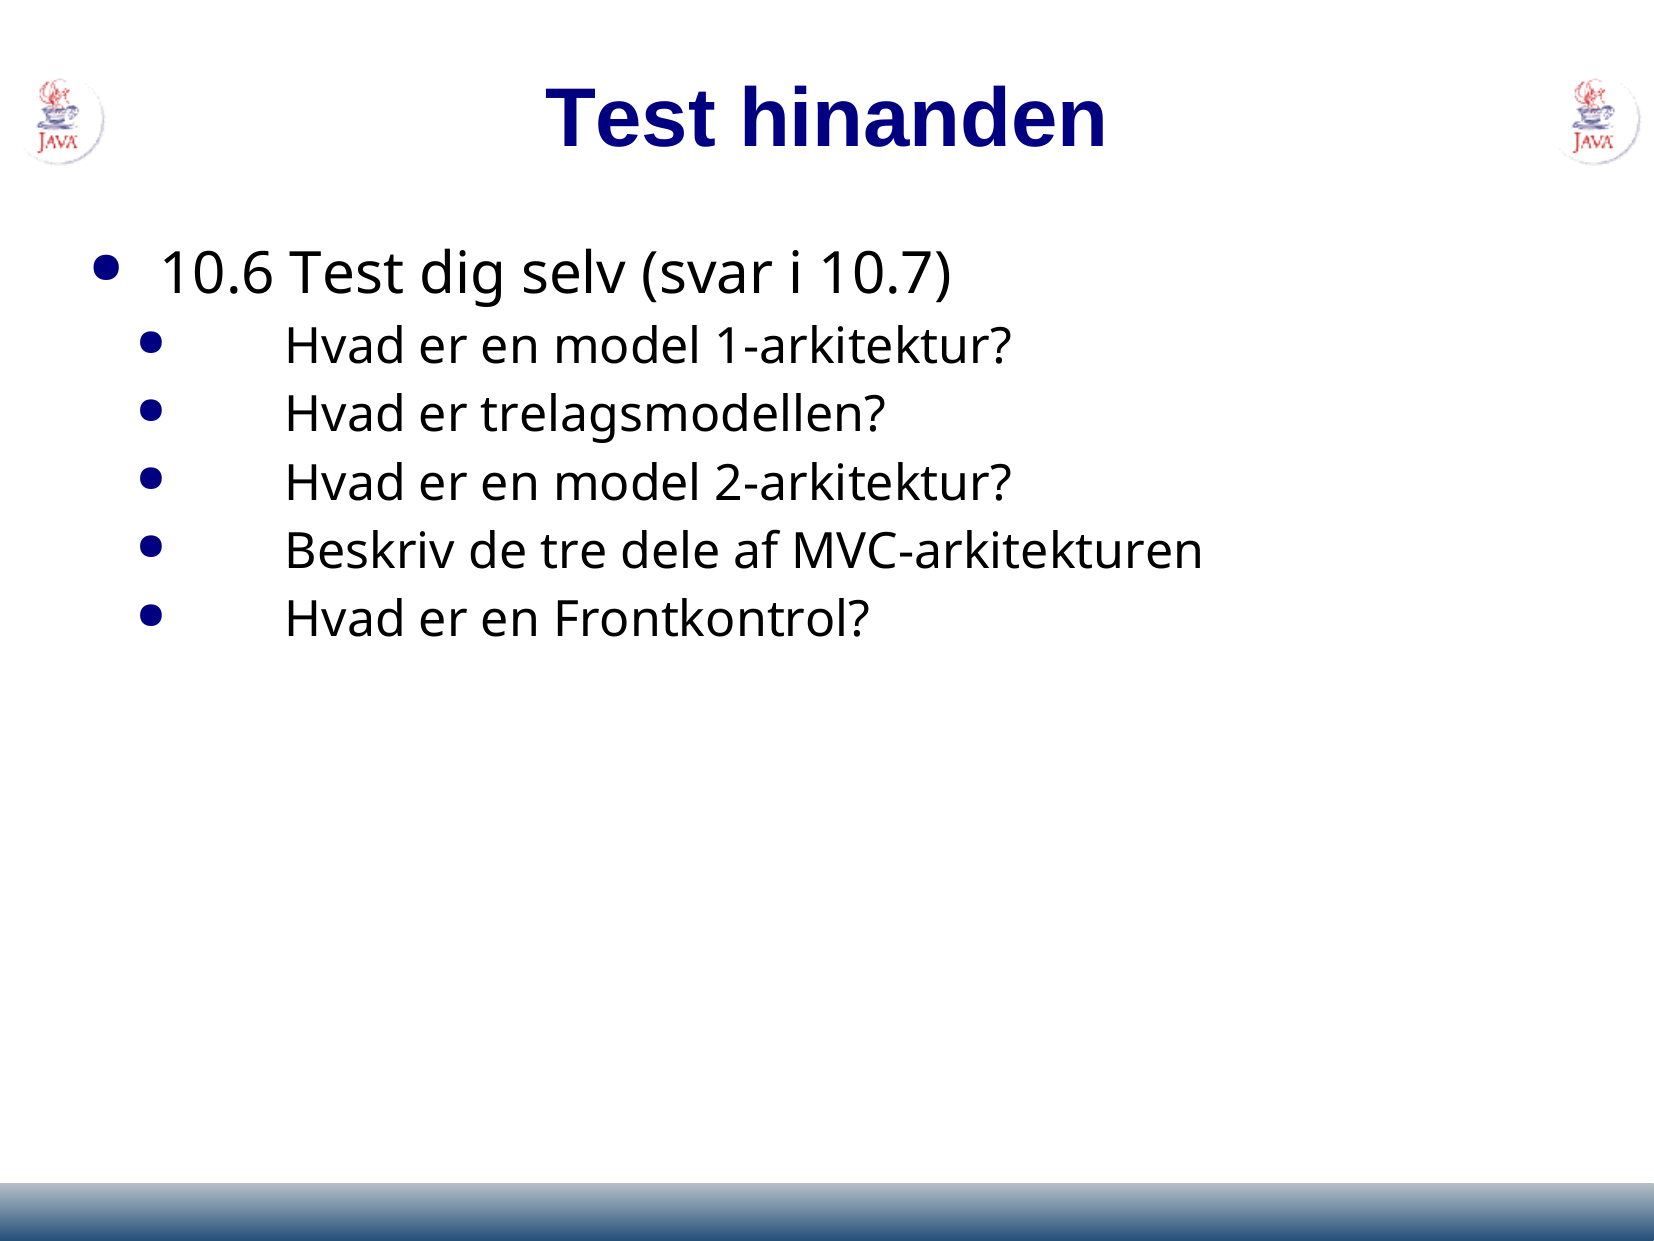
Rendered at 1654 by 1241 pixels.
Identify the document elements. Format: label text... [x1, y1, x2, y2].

picture [1549, 71, 1645, 169]
title Test hinanden [105, 14, 1549, 222]
picture [10, 71, 105, 169]
list 10.6 Test dig selv (svar i 10.7) Hvad er en model 1-arkitektur? Hvad er trelagsmodellen? Hvad er en model 2-arkitektur? Beskriv de tre dele af MVC-arkitekturen Hvad er en Frontkontrol? [76, 230, 1573, 1183]
